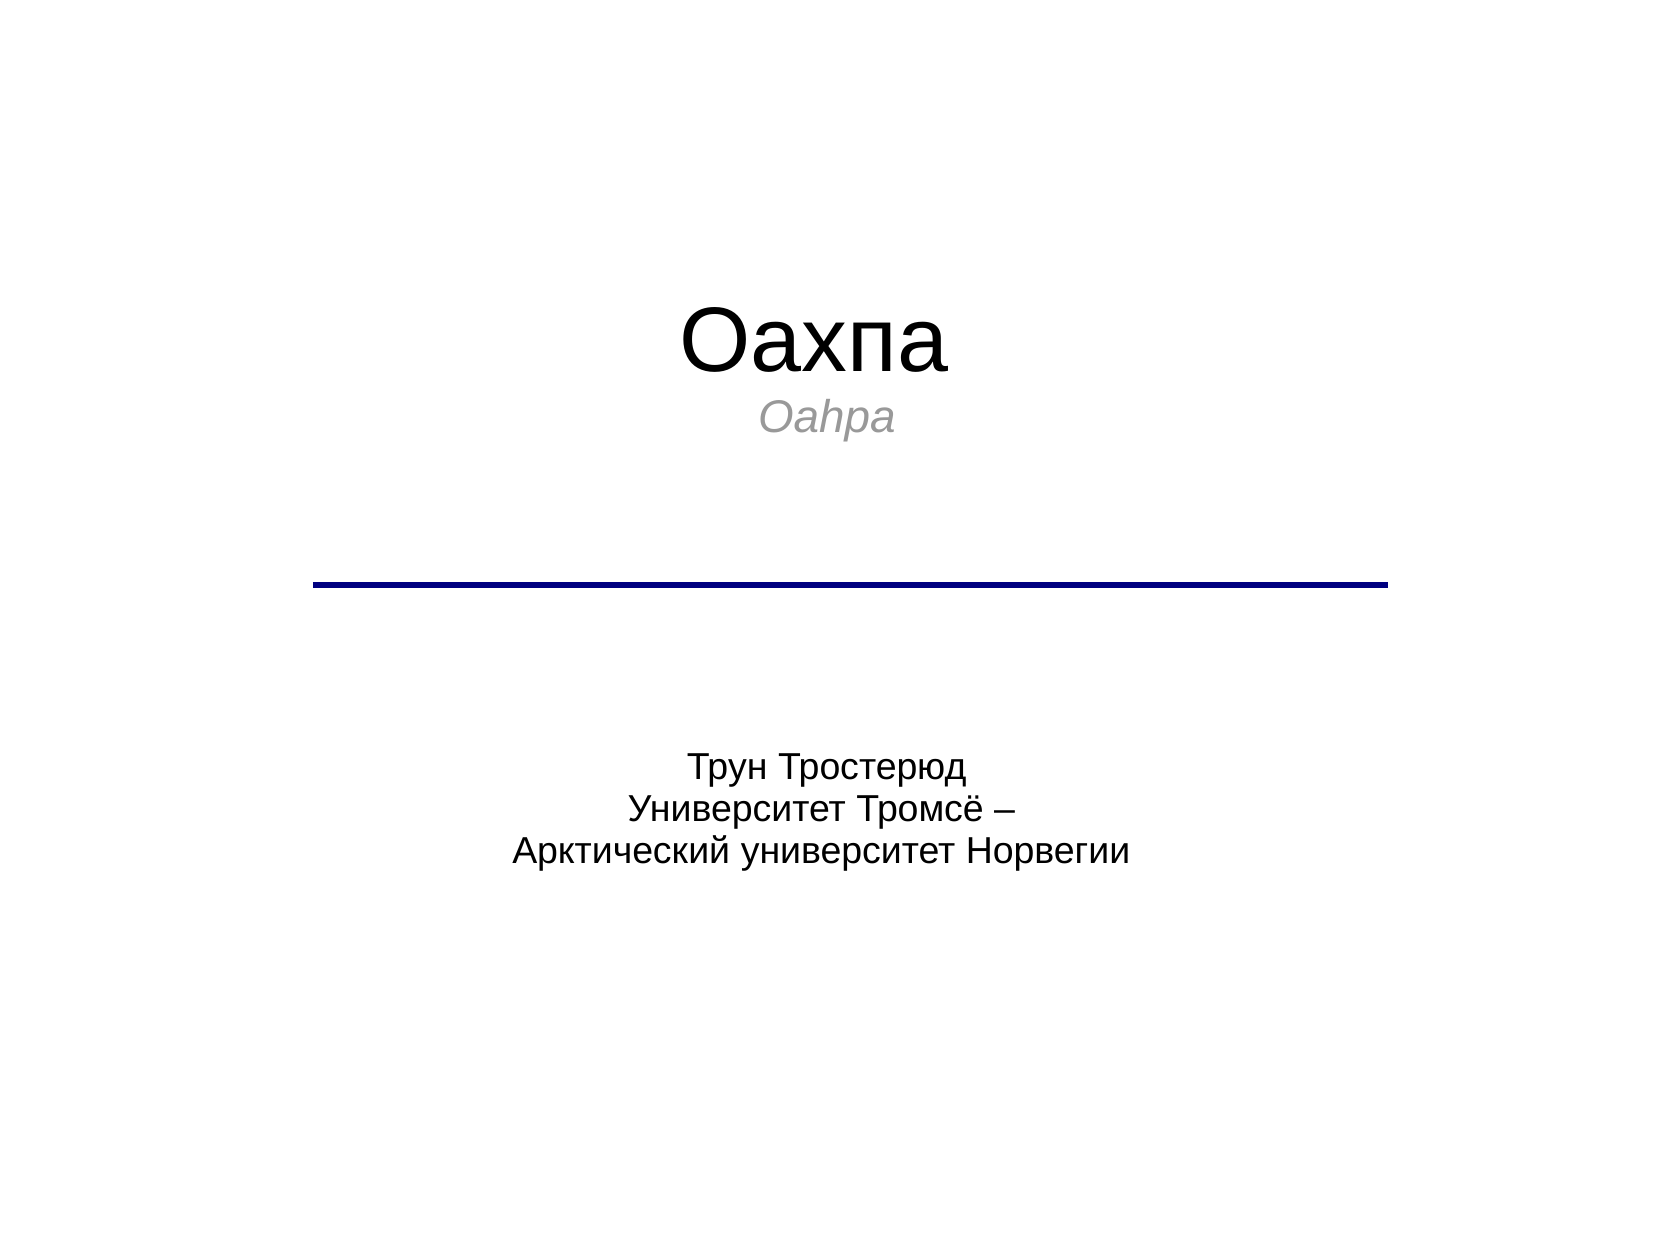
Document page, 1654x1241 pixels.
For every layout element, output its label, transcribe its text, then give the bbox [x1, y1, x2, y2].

title Оахпа Oahpa [82, 262, 1571, 470]
subtitle Трун Тростерюд Университет Тромсё – Арктический университет Норвегии [82, 507, 1571, 1109]
